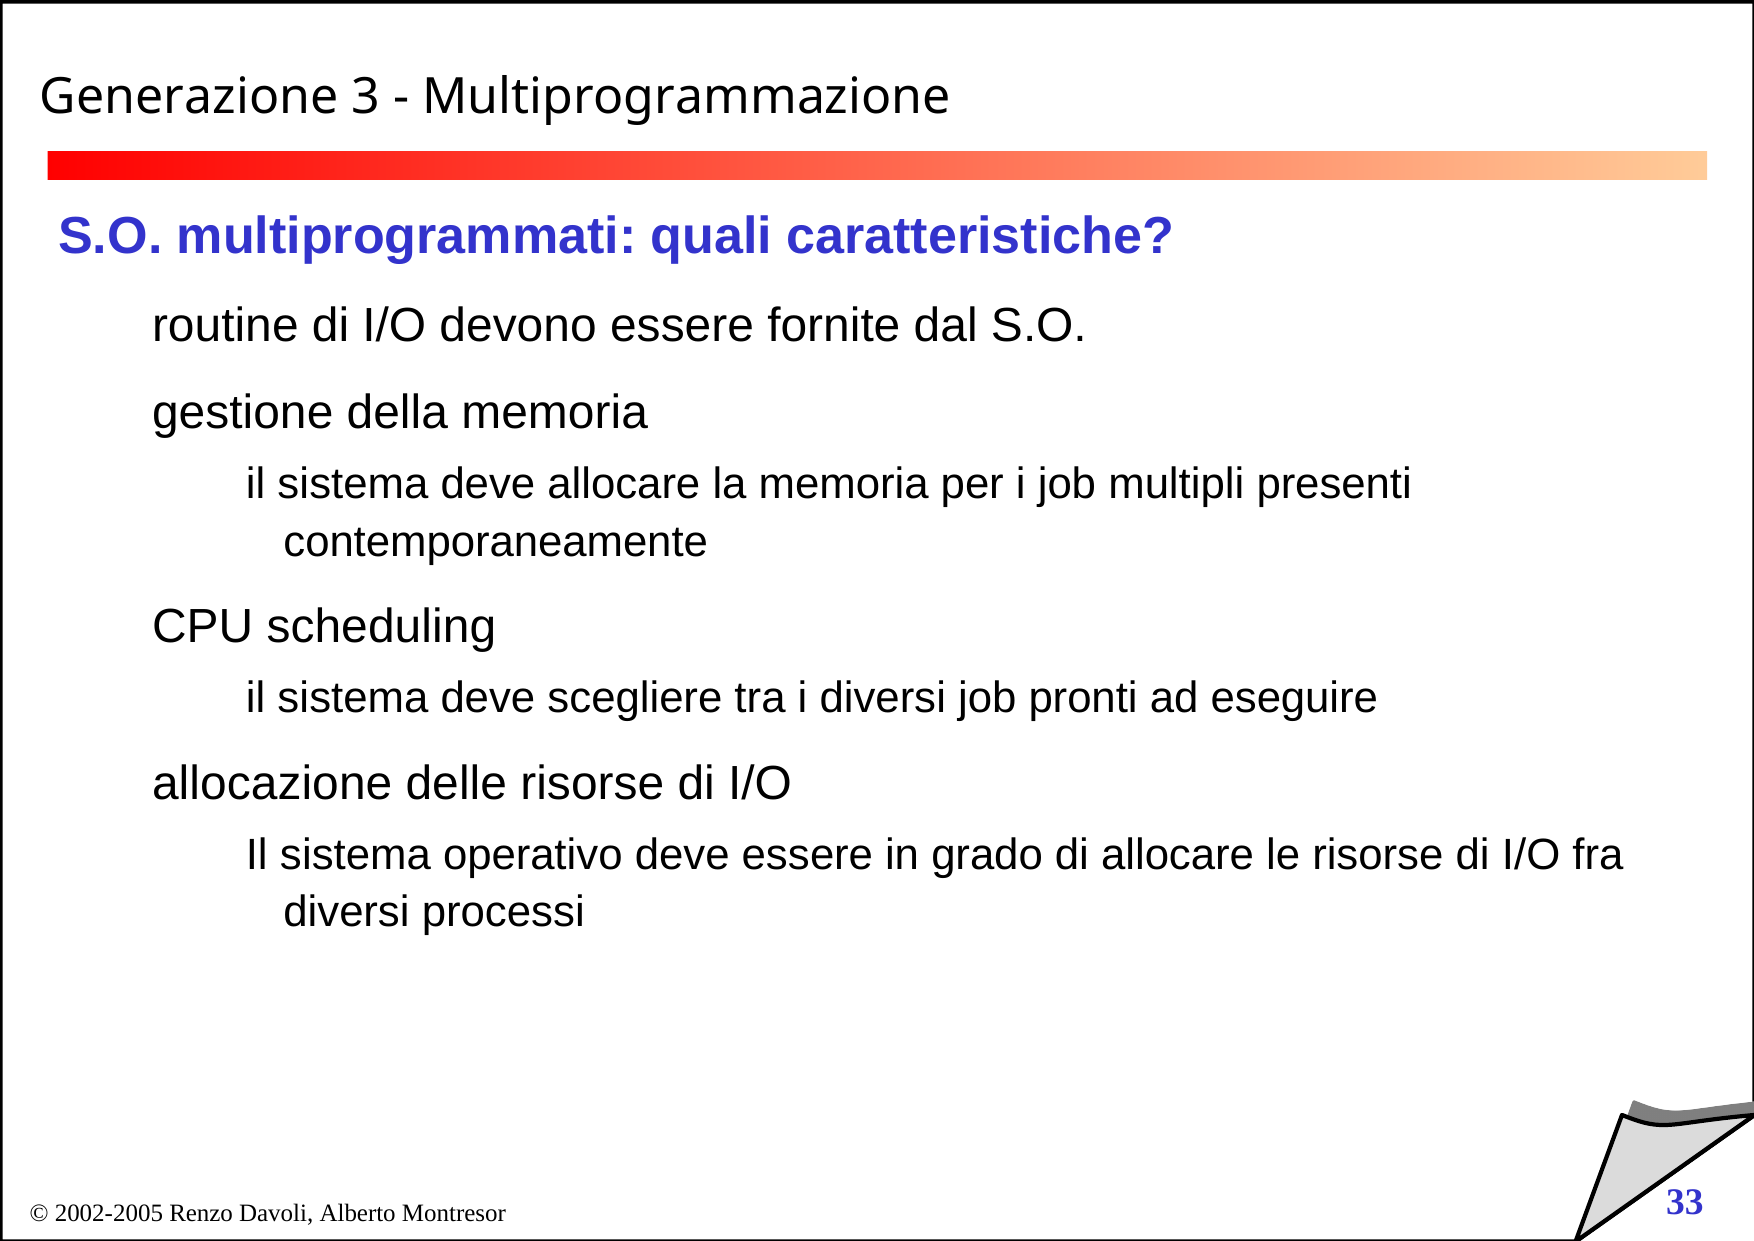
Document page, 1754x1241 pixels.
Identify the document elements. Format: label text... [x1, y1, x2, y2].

list S.O. multiprogrammati: quali caratteristiche? routine di I/O devono essere fornite dal S.O. gestione della memoria il sistema deve allocare la memoria per i job multipli presenti contemporaneamente CPU scheduling il sistema deve scegliere tra i diversi job pronti ad eseguire allocazione delle risorse di I/O Il sistema operativo deve essere in grado di allocare le risorse di I/O fra diversi processi [58, 206, 1696, 969]
title Generazione 3 - Multiprogrammazione [40, 49, 1713, 144]
